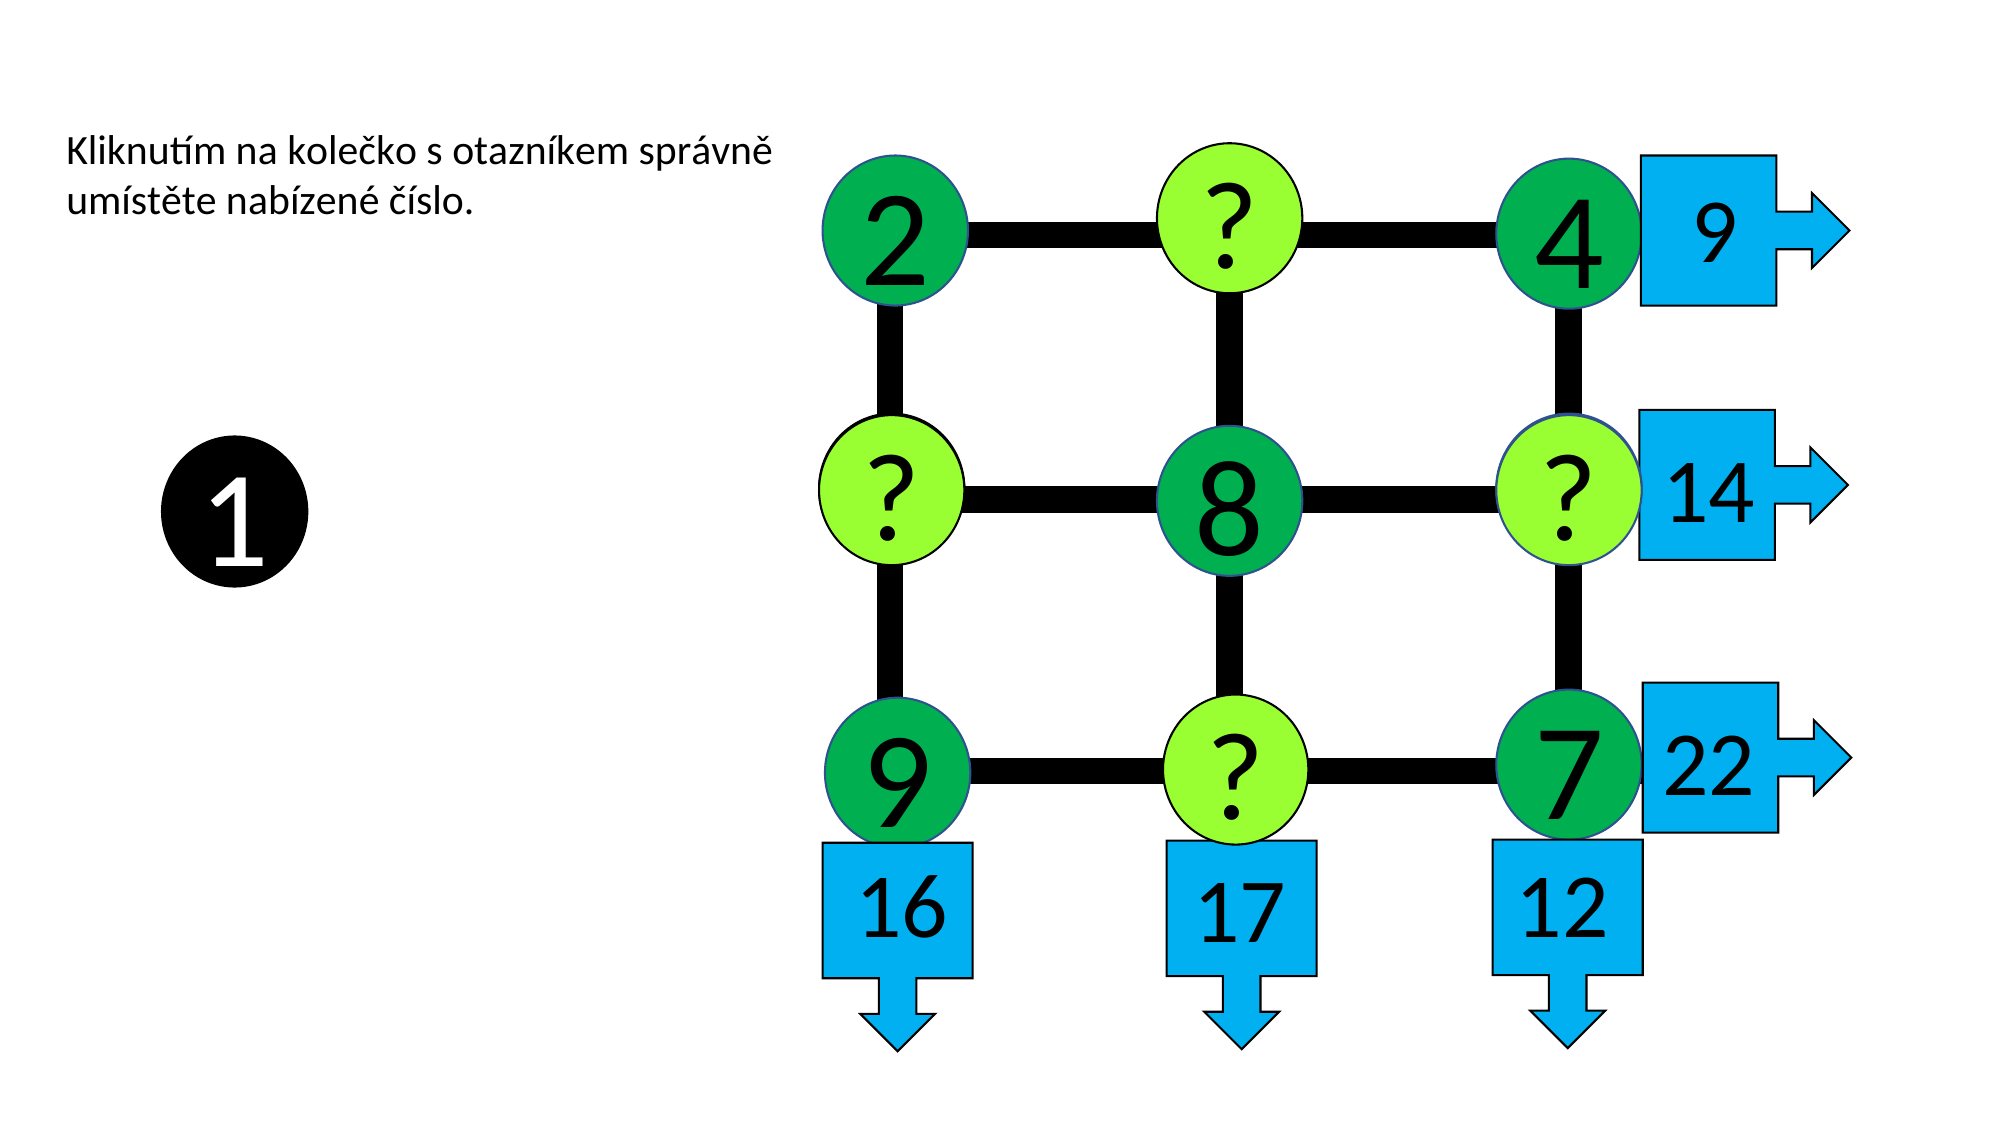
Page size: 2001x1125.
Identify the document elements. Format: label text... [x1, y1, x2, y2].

text_box ? [1163, 694, 1309, 845]
text_box [1640, 155, 1850, 306]
text_box 17 [1178, 842, 1302, 969]
text_box 22 [1647, 695, 1771, 822]
text_box [822, 842, 973, 1052]
text_box [1216, 575, 1242, 697]
text_box [1308, 759, 1498, 784]
text_box 9 [824, 697, 971, 837]
text_box [1492, 839, 1643, 1049]
text_box [967, 223, 1162, 248]
text_box [1297, 223, 1497, 248]
text_box [954, 450, 959, 459]
text_box [1556, 308, 1581, 414]
text_box [1640, 682, 1852, 833]
text_box [830, 304, 954, 449]
text_box [970, 759, 1164, 784]
text_box 14 [1647, 423, 1771, 549]
text_box [1639, 409, 1848, 560]
text_box 7 [1496, 689, 1642, 837]
text_box [1556, 565, 1581, 690]
text_box 1 [161, 436, 308, 587]
text_box 16 [840, 837, 964, 964]
text_box [1302, 487, 1499, 512]
text_box [1216, 293, 1242, 426]
text_box 8 [1156, 425, 1303, 576]
text_box [962, 487, 1158, 512]
text_box ? [819, 415, 965, 566]
text_box ? [1496, 415, 1642, 566]
text_box ? [1156, 143, 1303, 294]
text_box 9 [1676, 162, 1753, 289]
text_box 12 [1501, 837, 1624, 964]
text_box [1166, 840, 1317, 1050]
text_box [877, 564, 903, 700]
text_box 2 [822, 155, 968, 306]
text_box [824, 449, 830, 460]
text_box Kliknutím na kolečko s otazníkem správně umístěte nabízené číslo. [51, 114, 789, 231]
text_box 4 [1496, 158, 1640, 309]
